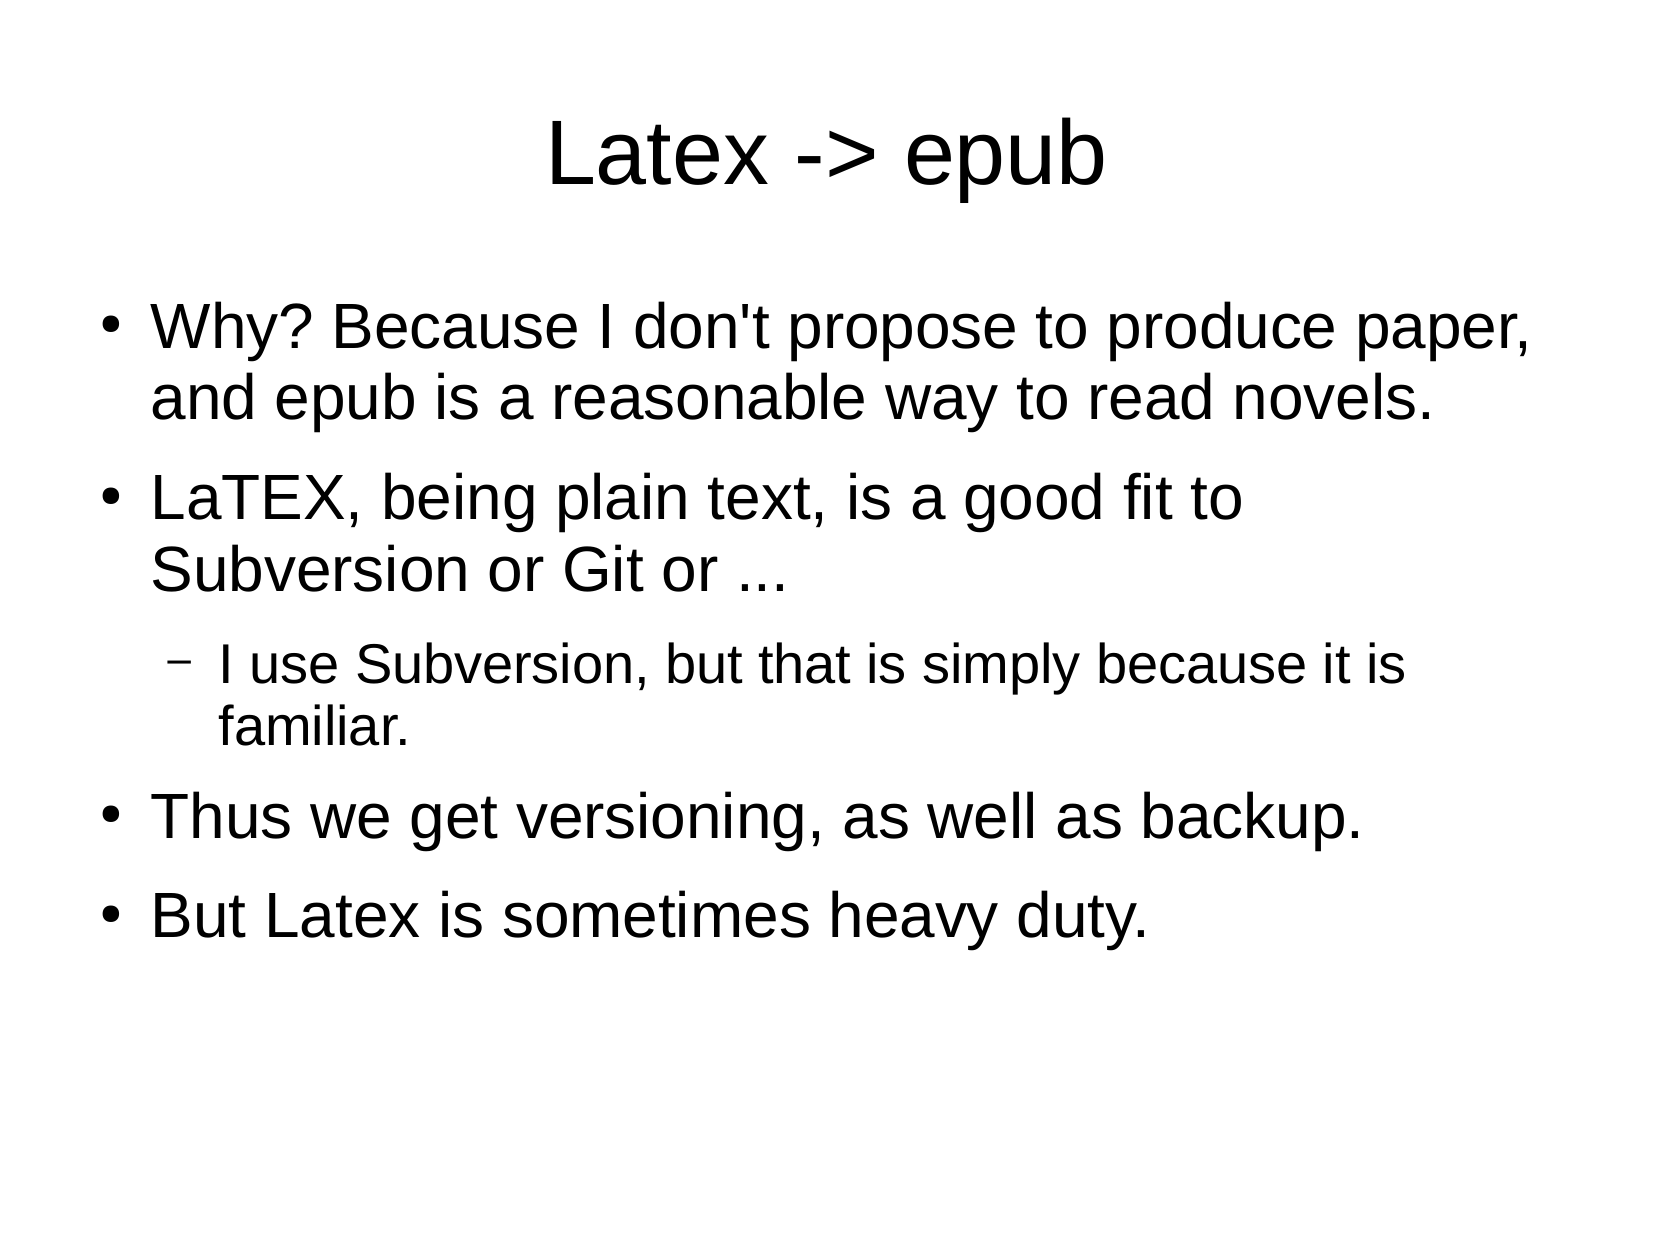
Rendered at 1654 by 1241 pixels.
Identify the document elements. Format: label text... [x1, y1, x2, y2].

list Why? Because I don't propose to produce paper, and epub is a reasonable way to read novels. LaTEX, being plain text, is a good fit to Subversion or Git or ... I use Subversion, but that is simply because it is familiar. Thus we get versioning, as well as backup. But Latex is sometimes heavy duty. [82, 290, 1538, 1010]
title Latex -> epub [82, 49, 1571, 257]
